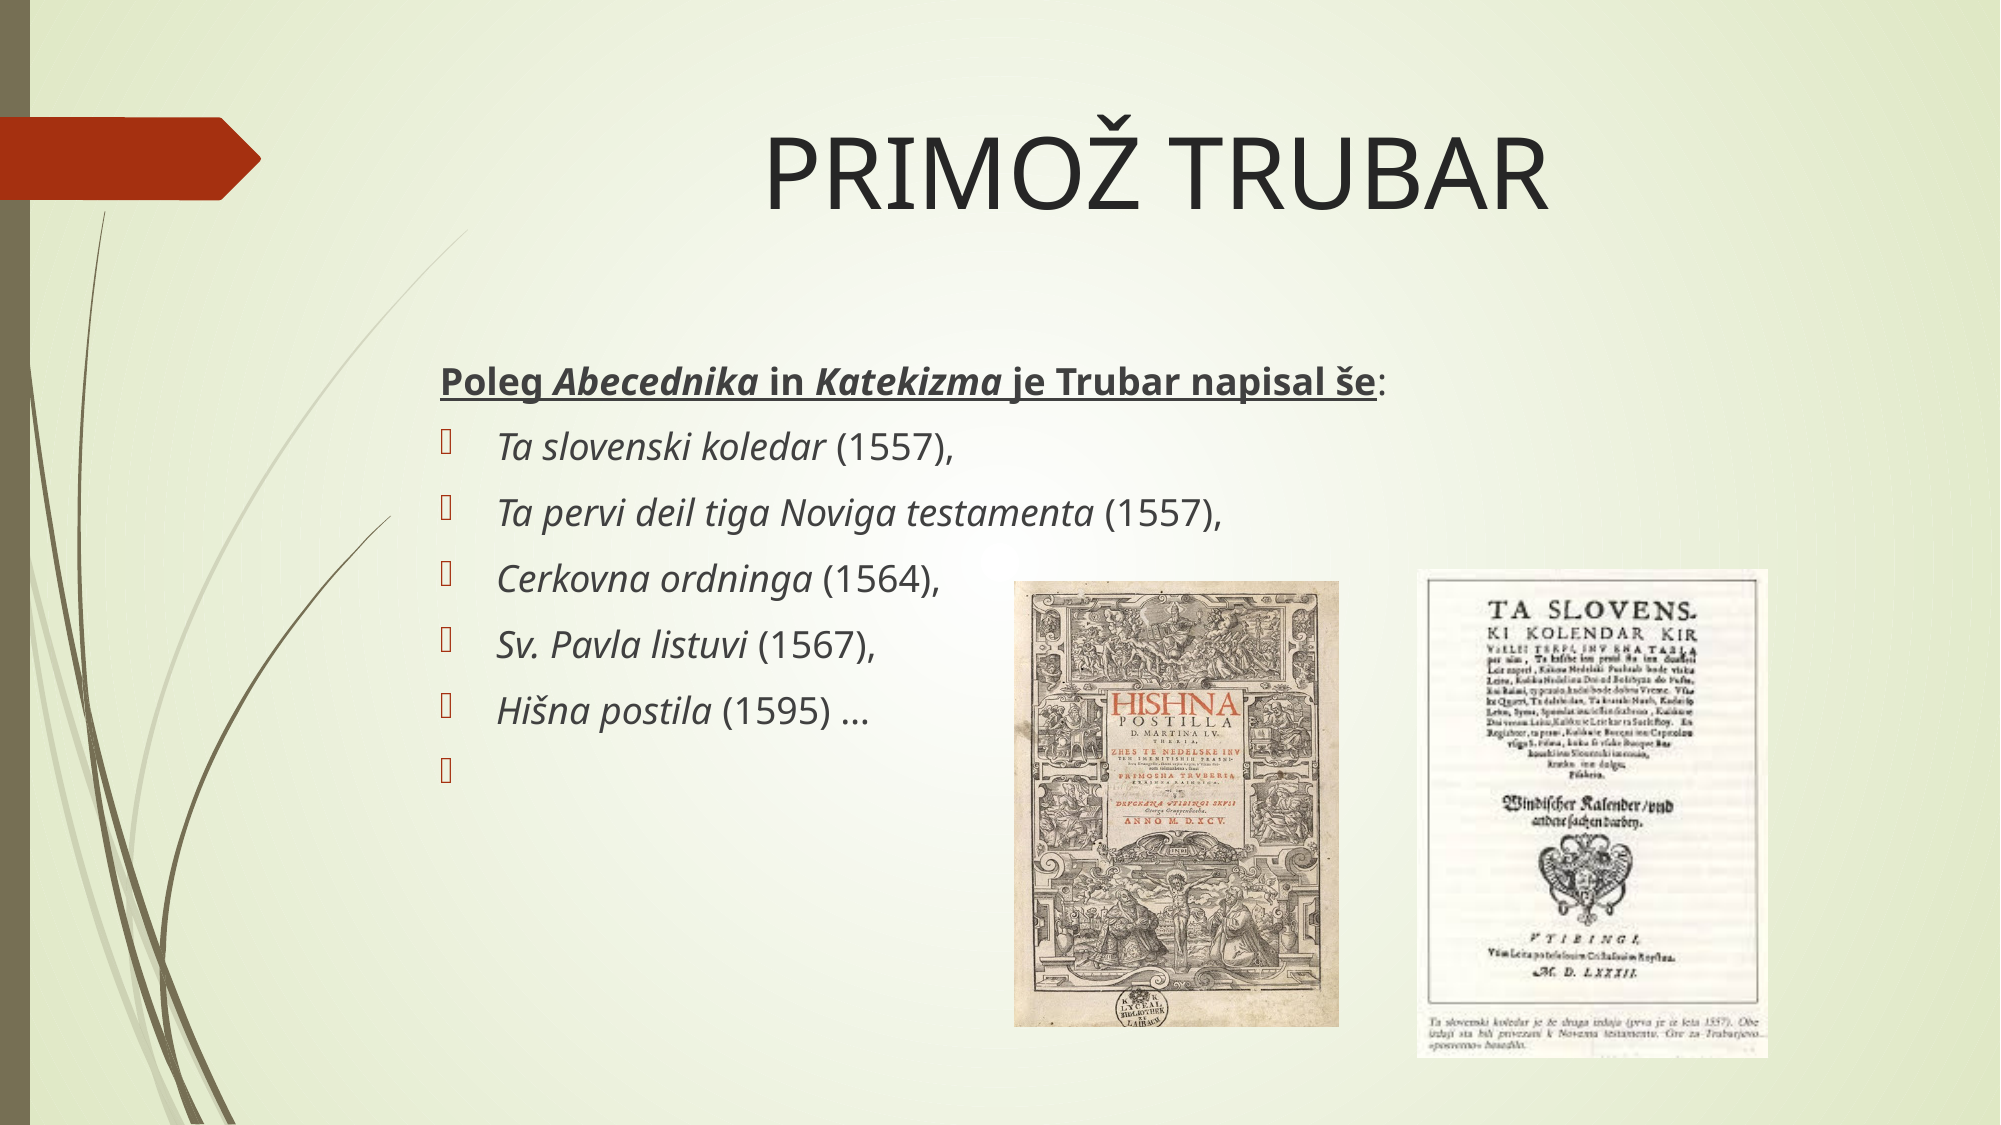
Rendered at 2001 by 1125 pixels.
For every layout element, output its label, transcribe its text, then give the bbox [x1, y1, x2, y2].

picture [1417, 569, 1768, 1058]
picture [1014, 581, 1339, 1028]
title PRIMOŽ TRUBAR [425, 102, 1888, 313]
list Poleg Abecednika in Katekizma je Trubar napisal še: Ta slovenski koledar (1557), Ta pervi deil tiga Noviga testamenta (1557), Cerkovna ordninga (1564), Sv. Pavla listuvi (1567), Hišna postila (1595) … [424, 350, 1888, 970]
